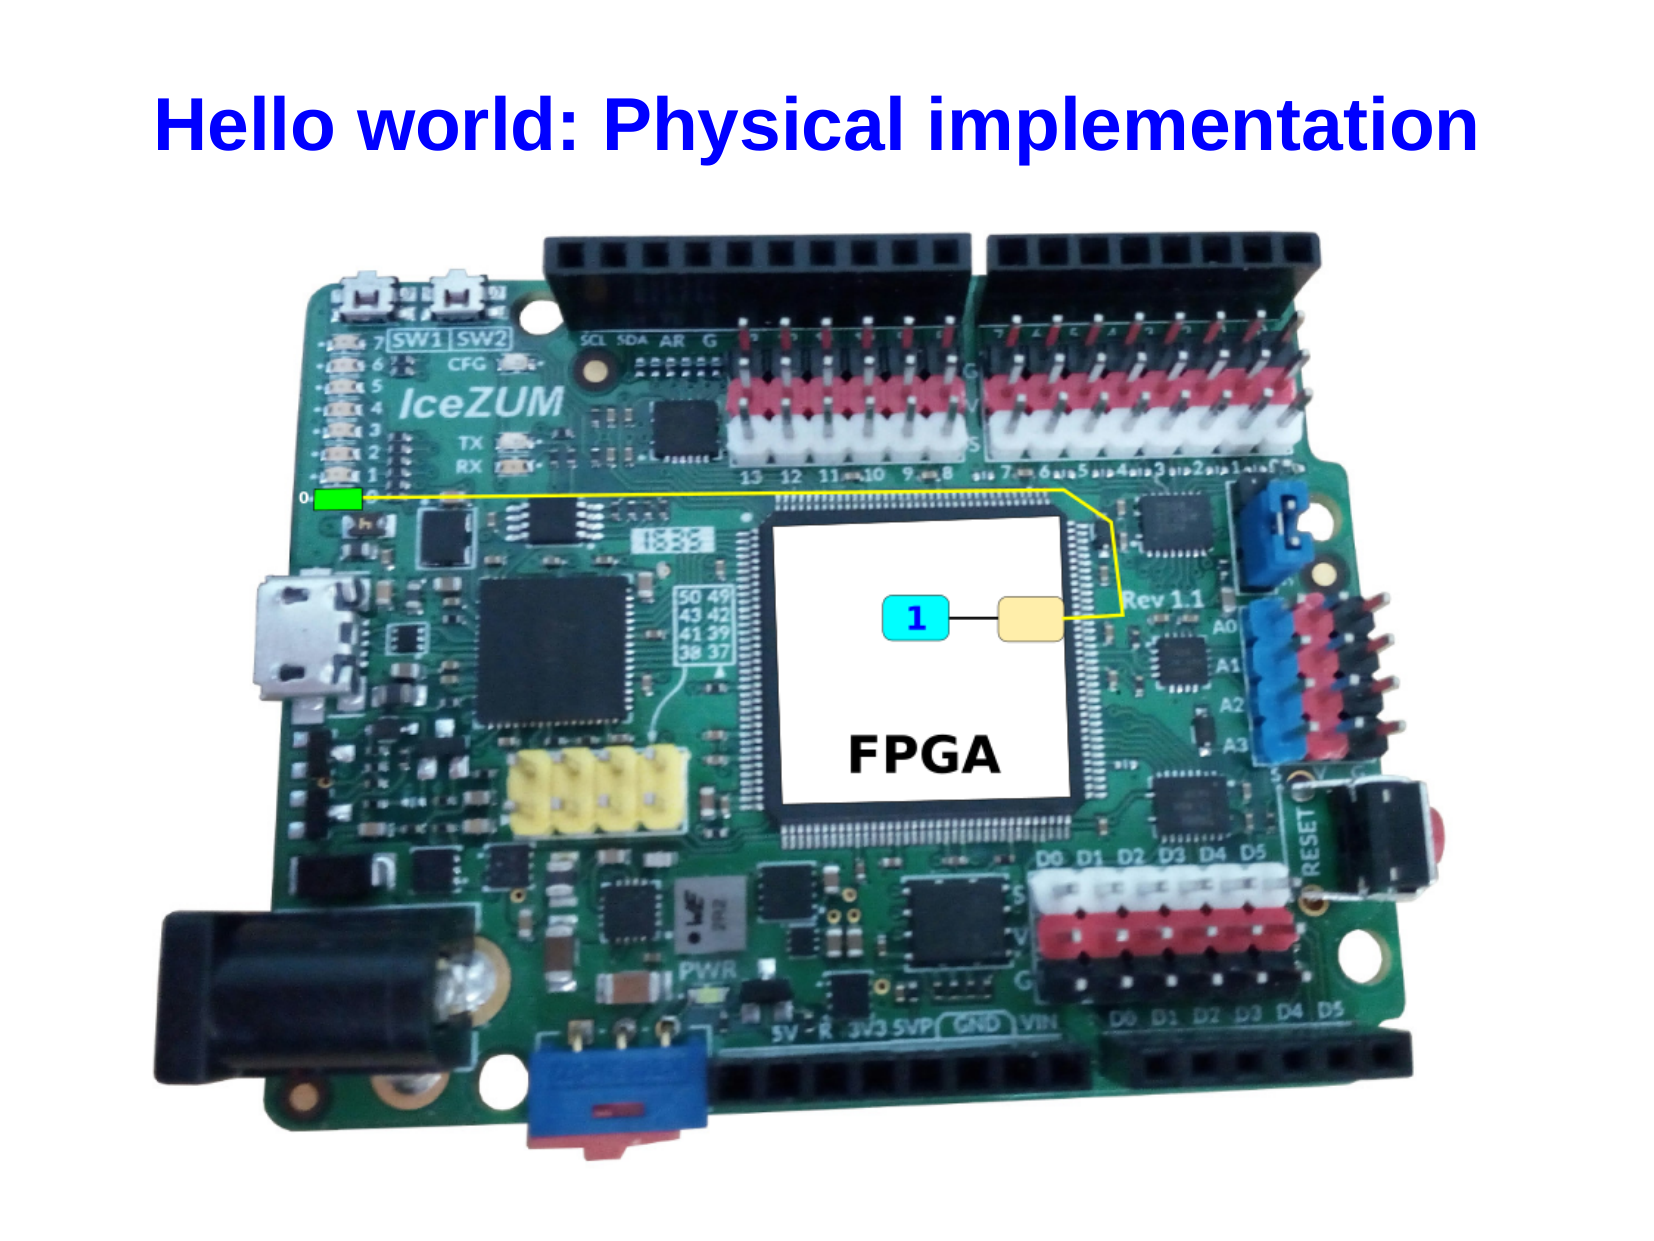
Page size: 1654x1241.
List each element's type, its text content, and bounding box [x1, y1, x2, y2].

picture [135, 213, 1461, 1171]
text_box Hello world: Physical implementation [90, 75, 1546, 174]
